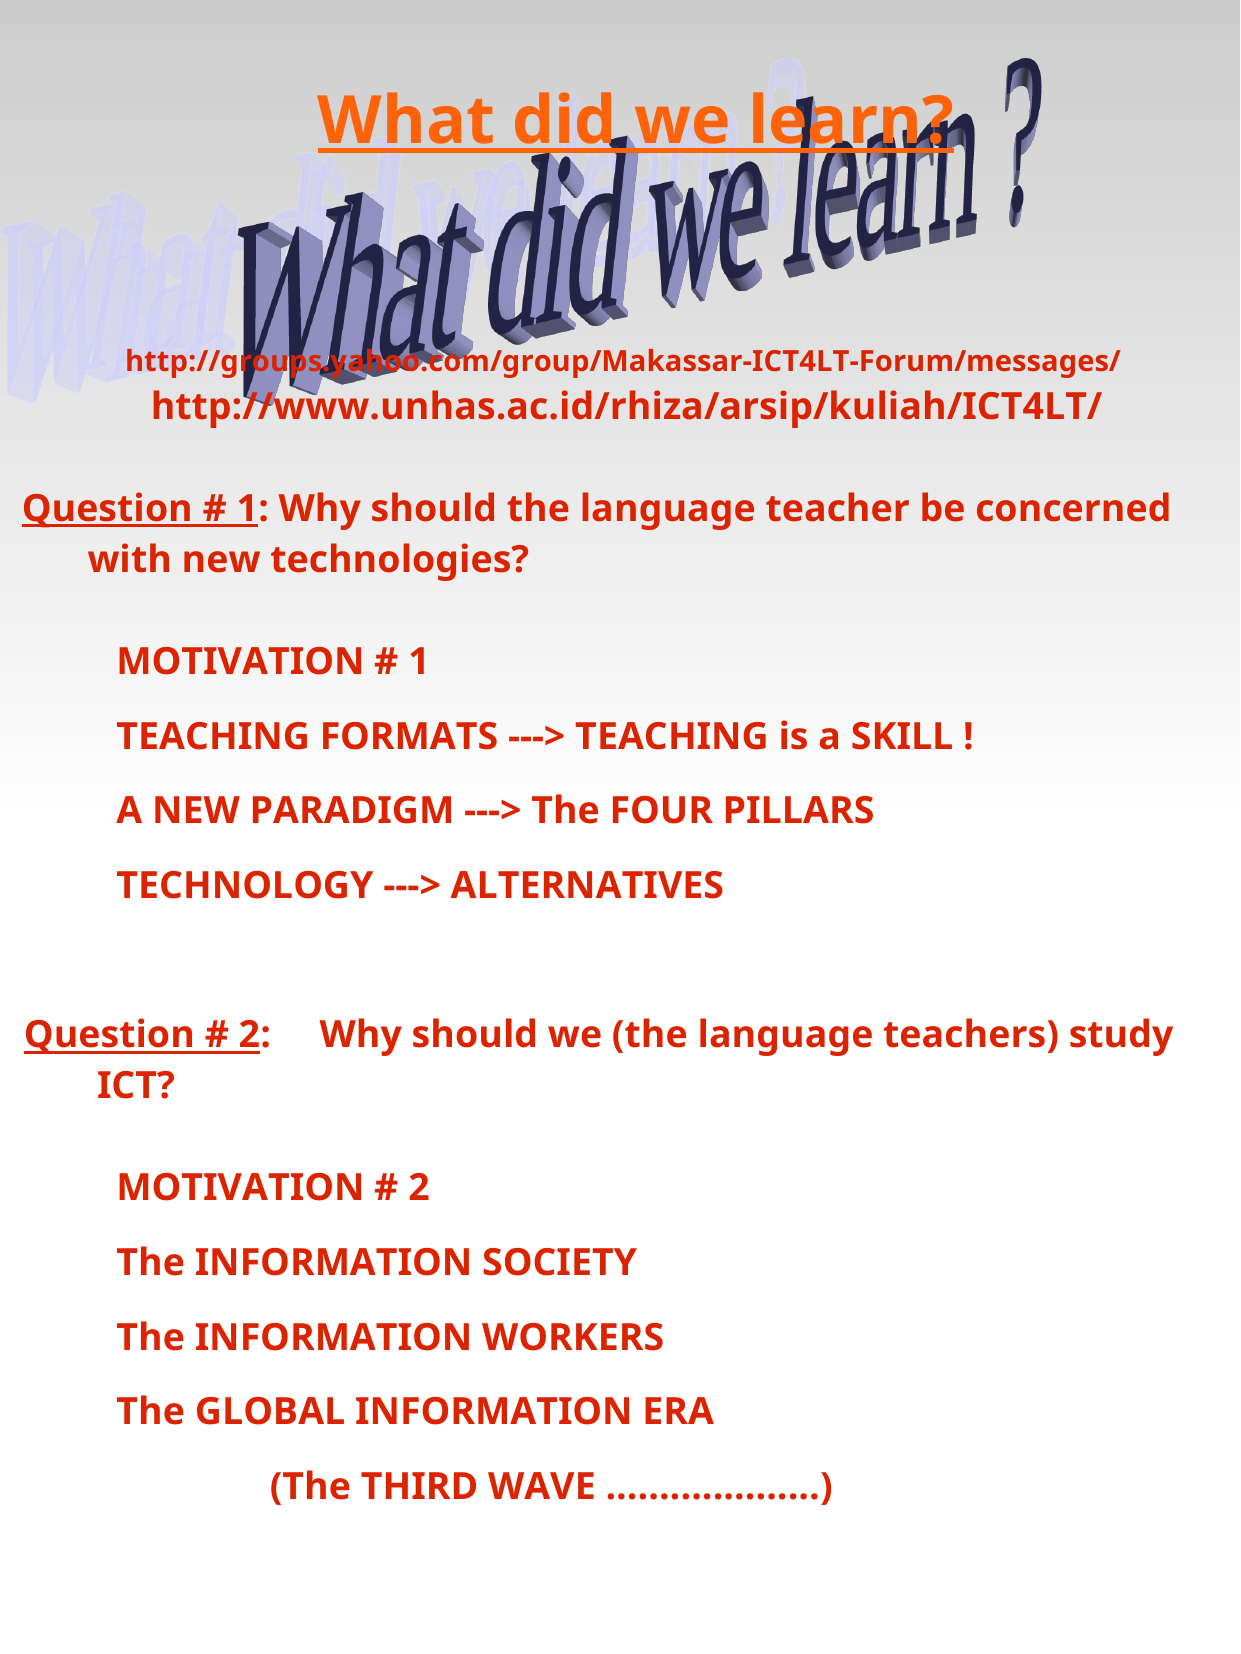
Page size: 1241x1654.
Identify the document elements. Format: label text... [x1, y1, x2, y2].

list What did we learn? http://groups.yahoo.com/group/Makassar-ICT4LT-Forum/messages/ http://www.unhas.ac.id/rhiza/arsip/kuliah/ICT4LT/ Question # 1: Why should the language teacher be concerned with new technologies? MOTIVATION # 1 TEACHING FORMATS ---> TEACHING is a SKILL ! A NEW PARADIGM ---> The FOUR PILLARS TECHNOLOGY ---> ALTERNATIVES Question # 2: Why should we (the language teachers) study ICT? MOTIVATION # 2 The INFORMATION SOCIETY The INFORMATION WORKERS The GLOBAL INFORMATION ERA (The THIRD WAVE ....................) [7, 42, 1241, 1598]
